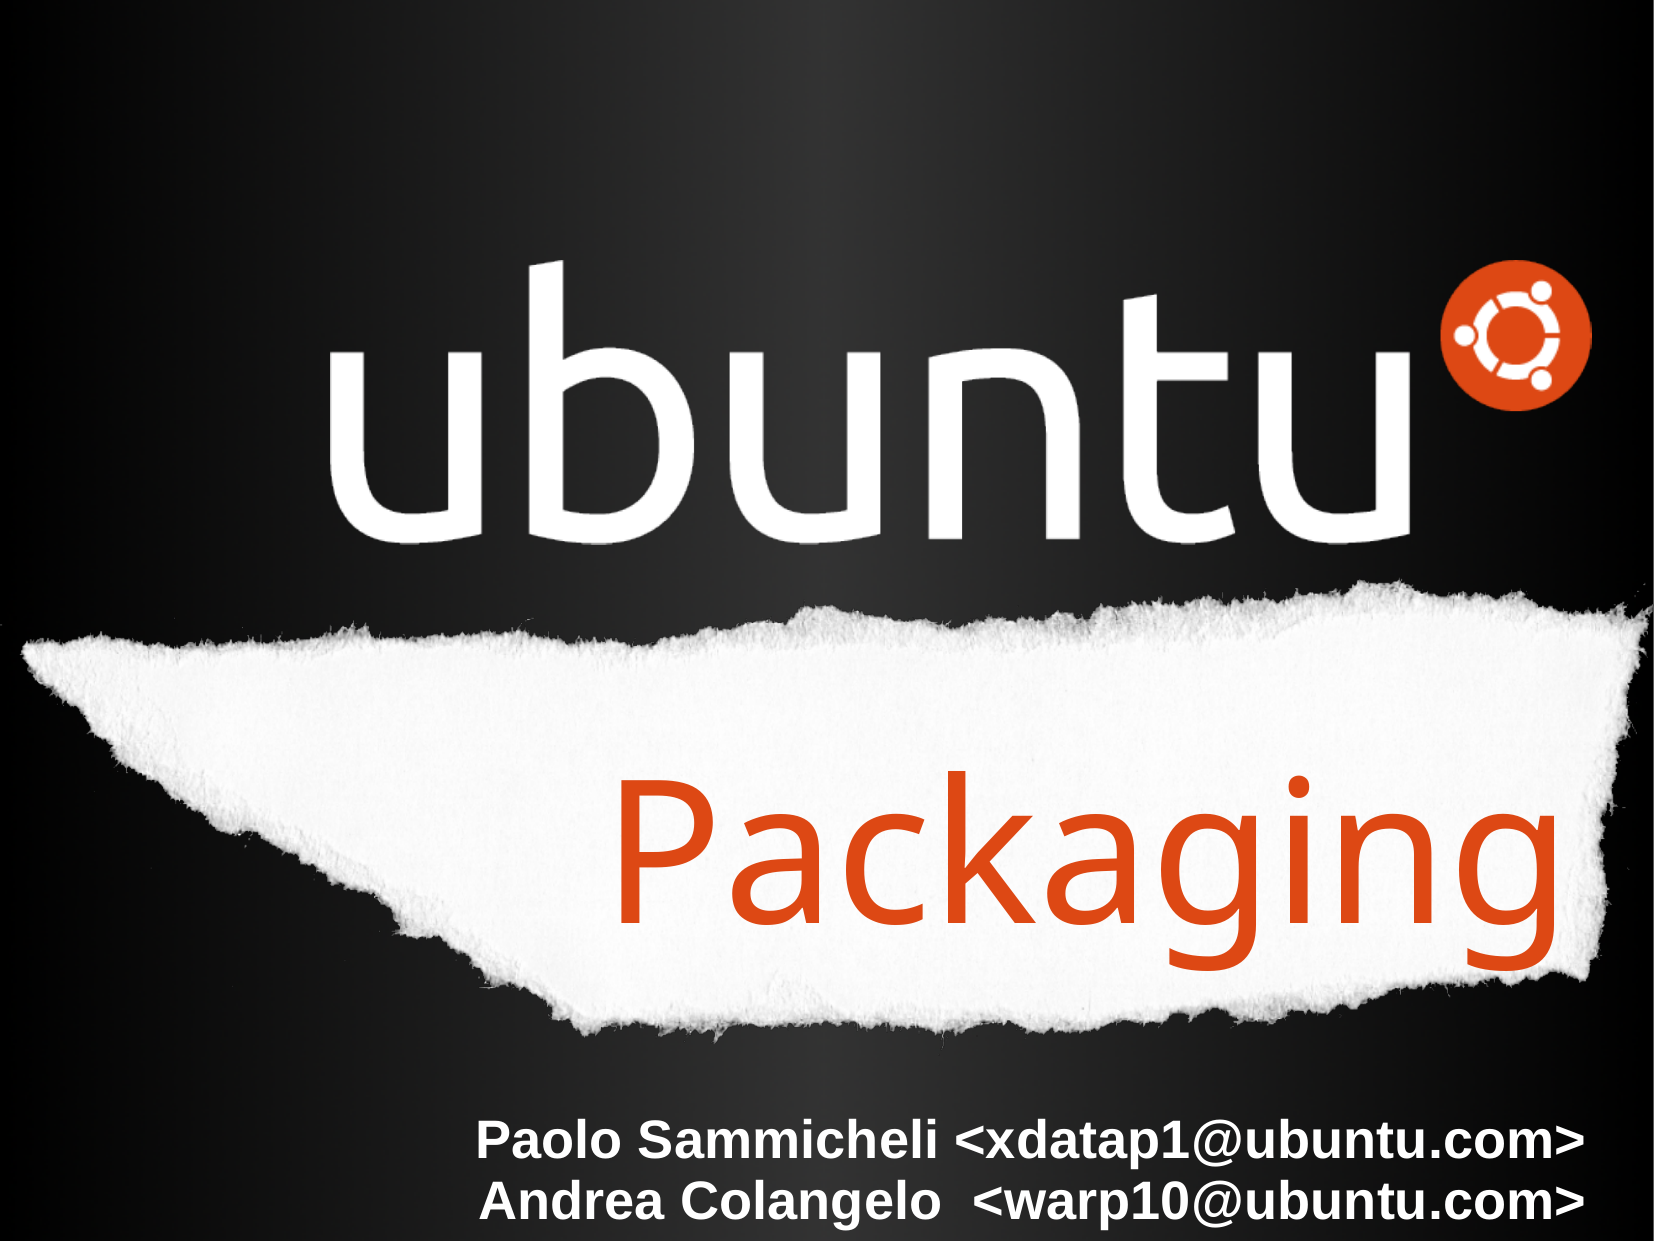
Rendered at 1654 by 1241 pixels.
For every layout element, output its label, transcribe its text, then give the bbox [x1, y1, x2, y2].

text_box Packaging [319, 702, 1587, 942]
text_box Paolo Sammicheli <xdatap1@ubuntu.com> Andrea Colangelo <warp10@ubuntu.com> [0, 1102, 1603, 1241]
picture [0, 0, 1654, 1241]
